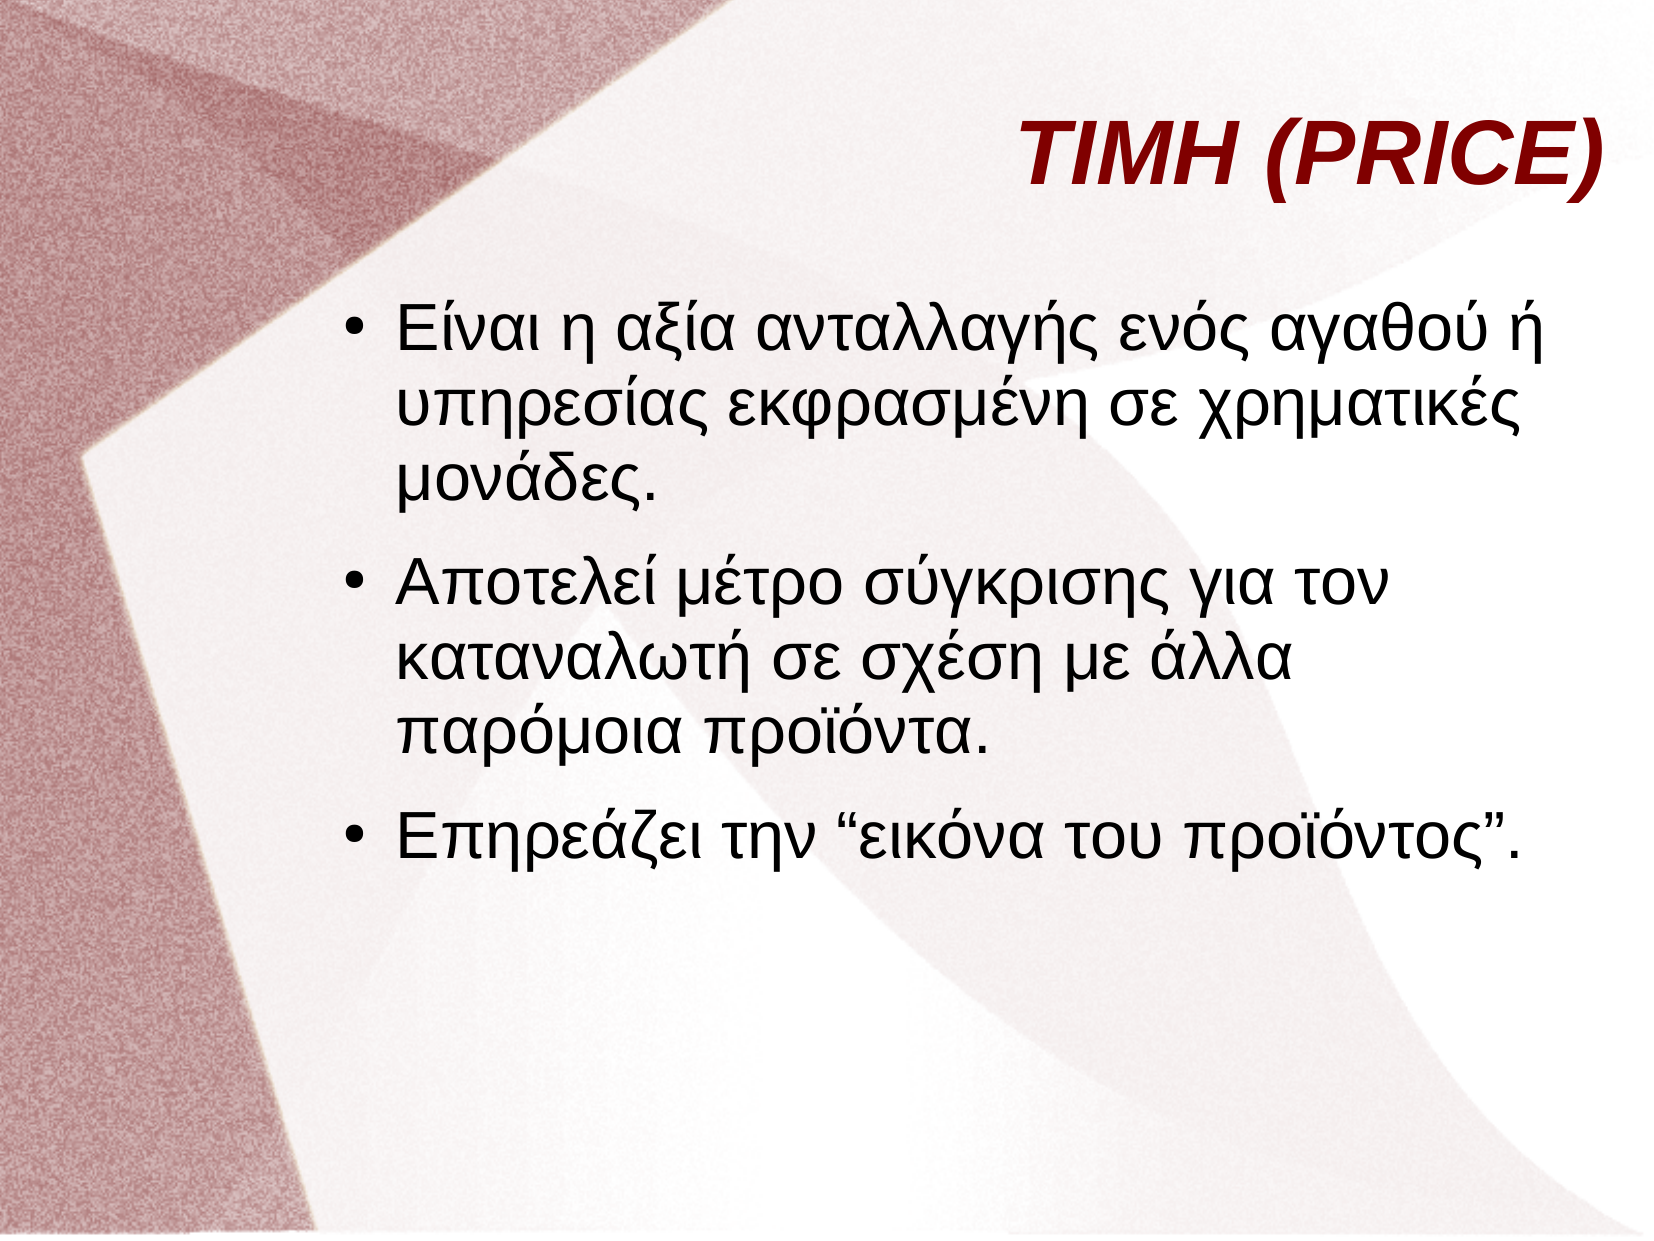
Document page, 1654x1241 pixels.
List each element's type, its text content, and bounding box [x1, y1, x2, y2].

title ΤΙΜΗ (PRICE) [596, 49, 1607, 257]
list Είναι η αξία ανταλλαγής ενός αγαθού ή υπηρεσίας εκφρασμένη σε χρηματικές μονάδες. Αποτελεί μέτρο σύγκρισης για τον καταναλωτή σε σχέση με άλλα παρόμοια προϊόντα. Επηρεάζει την “εικόνα του προϊόντος”. [324, 290, 1601, 916]
picture [0, 0, 1654, 1241]
